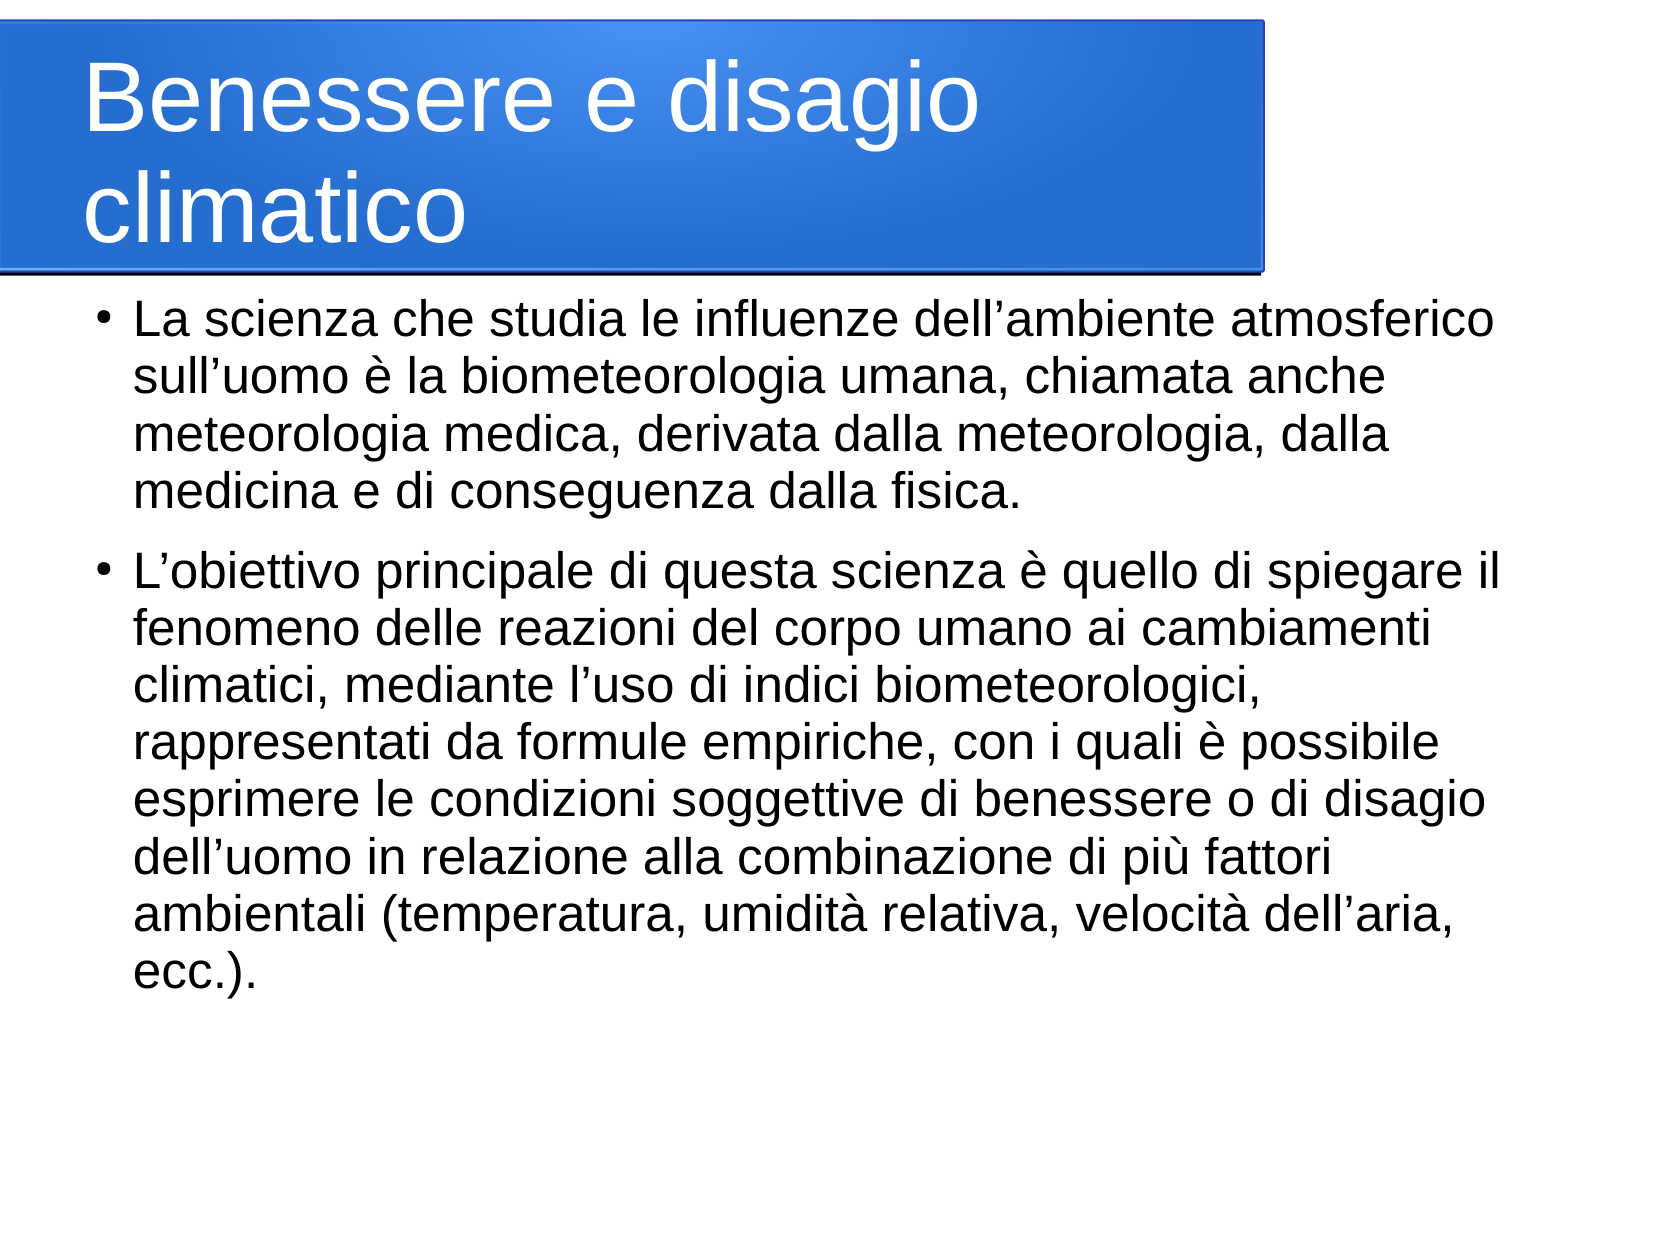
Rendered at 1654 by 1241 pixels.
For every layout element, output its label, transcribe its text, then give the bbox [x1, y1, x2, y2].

title Benessere e disagio climatico [82, 41, 1250, 265]
list La scienza che studia le influenze dell’ambiente atmosferico sull’uomo è la biometeorologia umana, chiamata anche meteorologia medica, derivata dalla meteorologia, dalla medicina e di conseguenza dalla fisica. L’obiettivo principale di questa scienza è quello di spiegare il fenomeno delle reazioni del corpo umano ai cambiamenti climatici, mediante l’uso di indici biometeorologici, rappresentati da formule empiriche, con i quali è possibile esprimere le condizioni soggettive di benessere o di disagio dell’uomo in relazione alla combinazione di più fattori ambientali (temperatura, umidità relativa, velocità dell’aria, ecc.). [82, 290, 1538, 1010]
